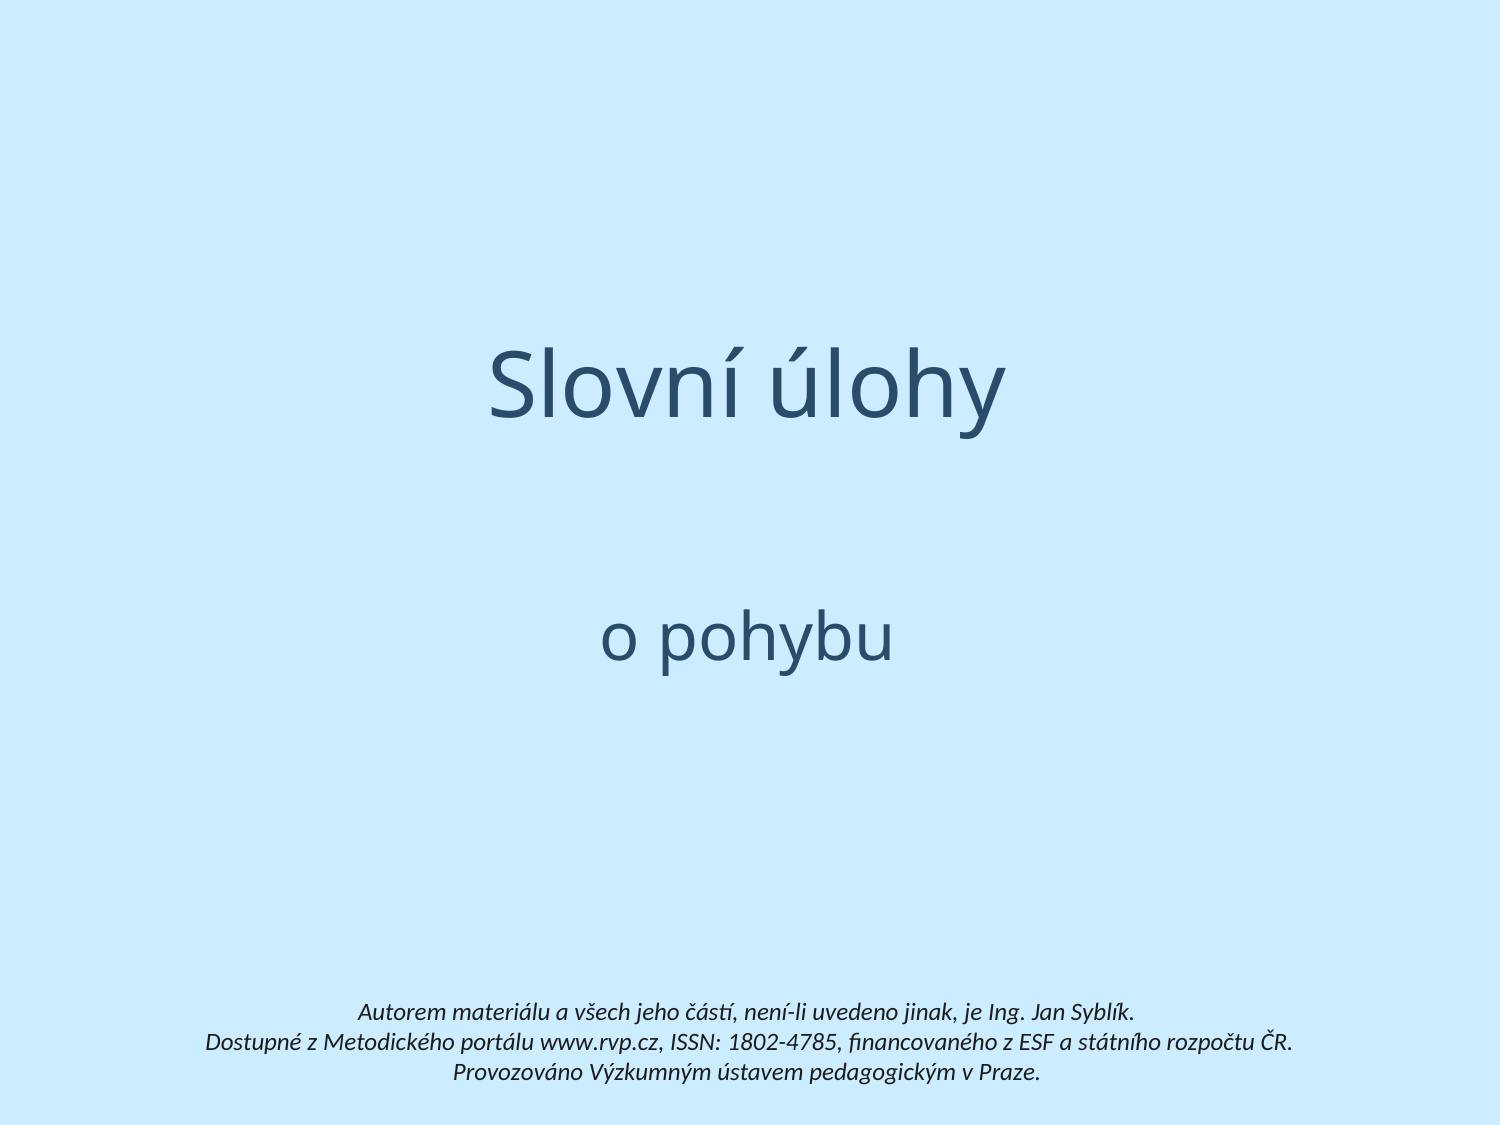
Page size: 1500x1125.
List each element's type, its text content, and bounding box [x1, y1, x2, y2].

title Slovní úlohy [84, 305, 1410, 457]
text_box Autorem materiálu a všech jeho částí, není-li uvedeno jinak, je Ing. Jan Syblík. Dostupné z Metodického portálu www.rvp.cz, ISSN: 1802-4785, financovaného z ESF a státního rozpočtu ČR. Provozováno Výzkumným ústavem pedagogickým v Praze. [156, 987, 1339, 1094]
text_box o pohybu [223, 582, 1274, 870]
